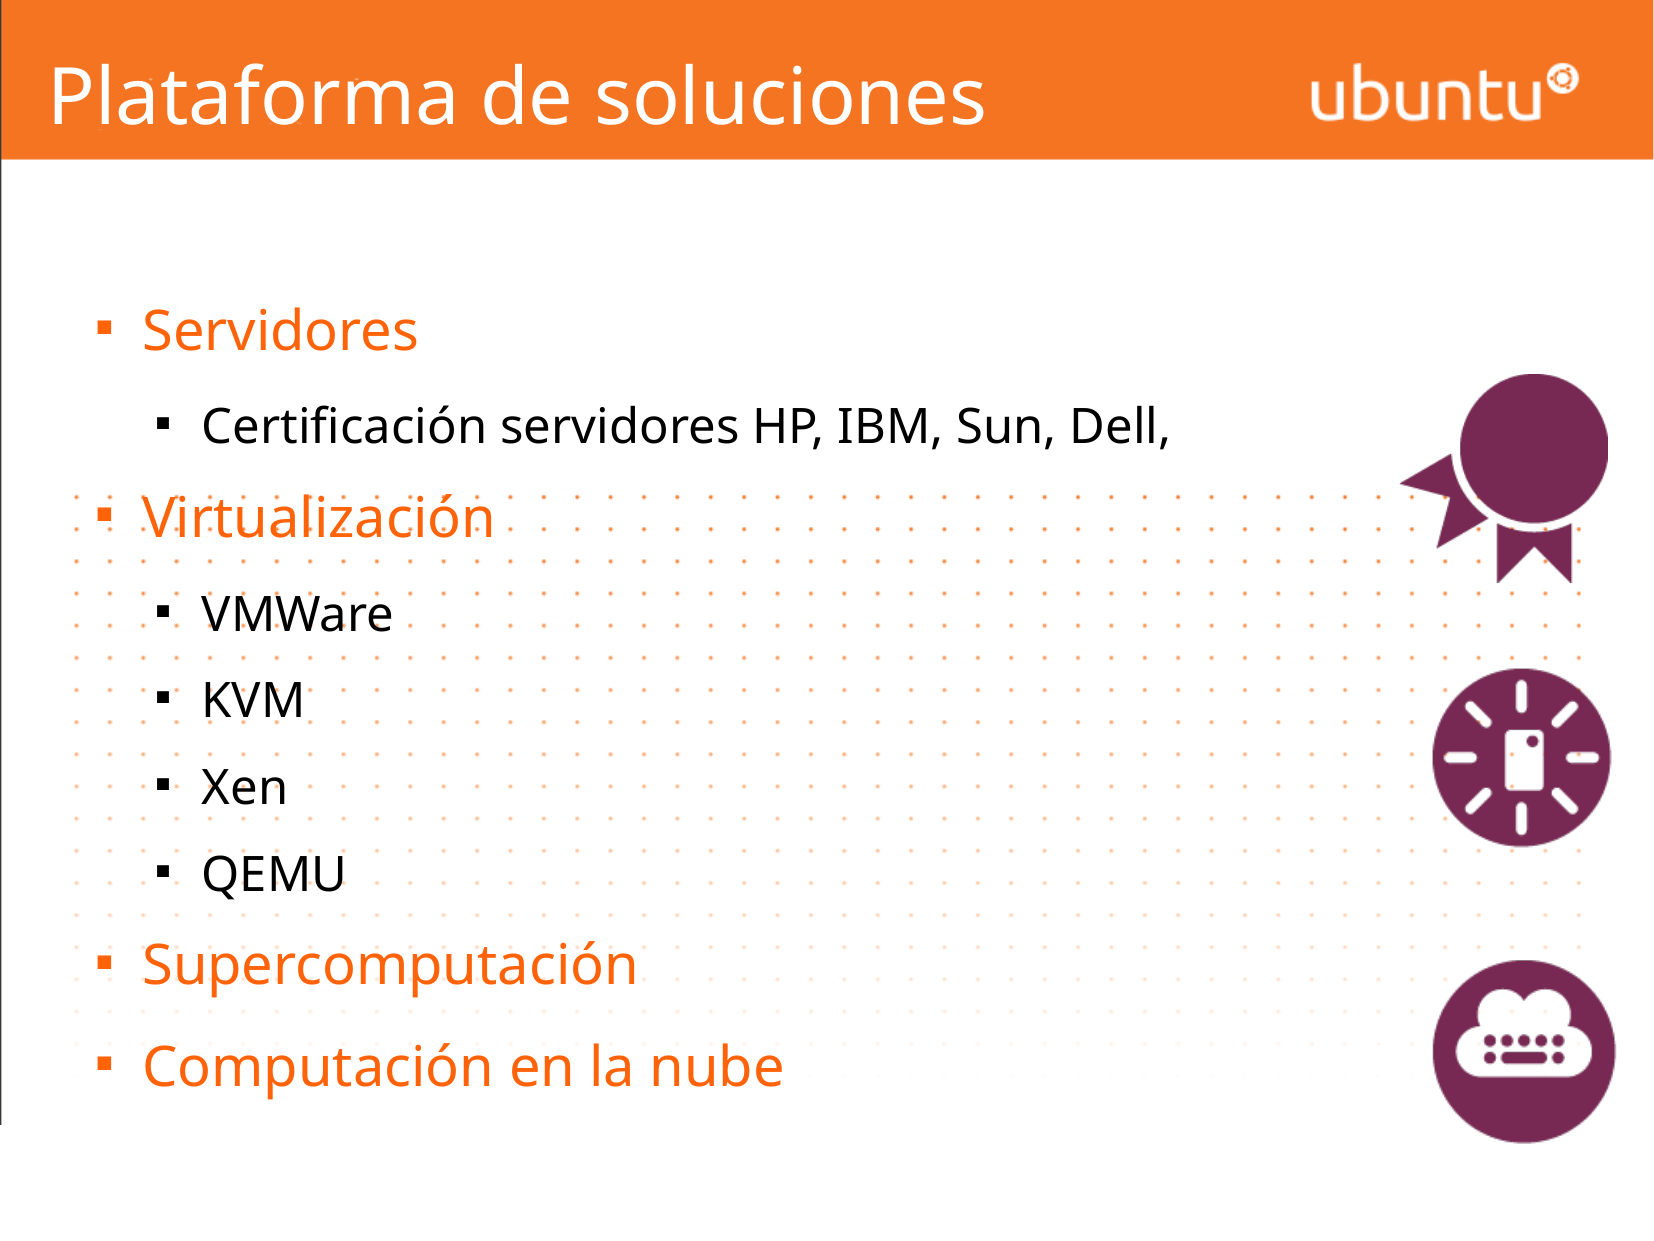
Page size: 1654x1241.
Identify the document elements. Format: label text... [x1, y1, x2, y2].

picture [0, 0, 1654, 1241]
list Servidores Certificación servidores HP, IBM, Sun, Dell, Virtualización VMWare KVM Xen QEMU Supercomputación Computación en la nube [82, 290, 1571, 1109]
title Plataforma de soluciones [47, 29, 1276, 158]
